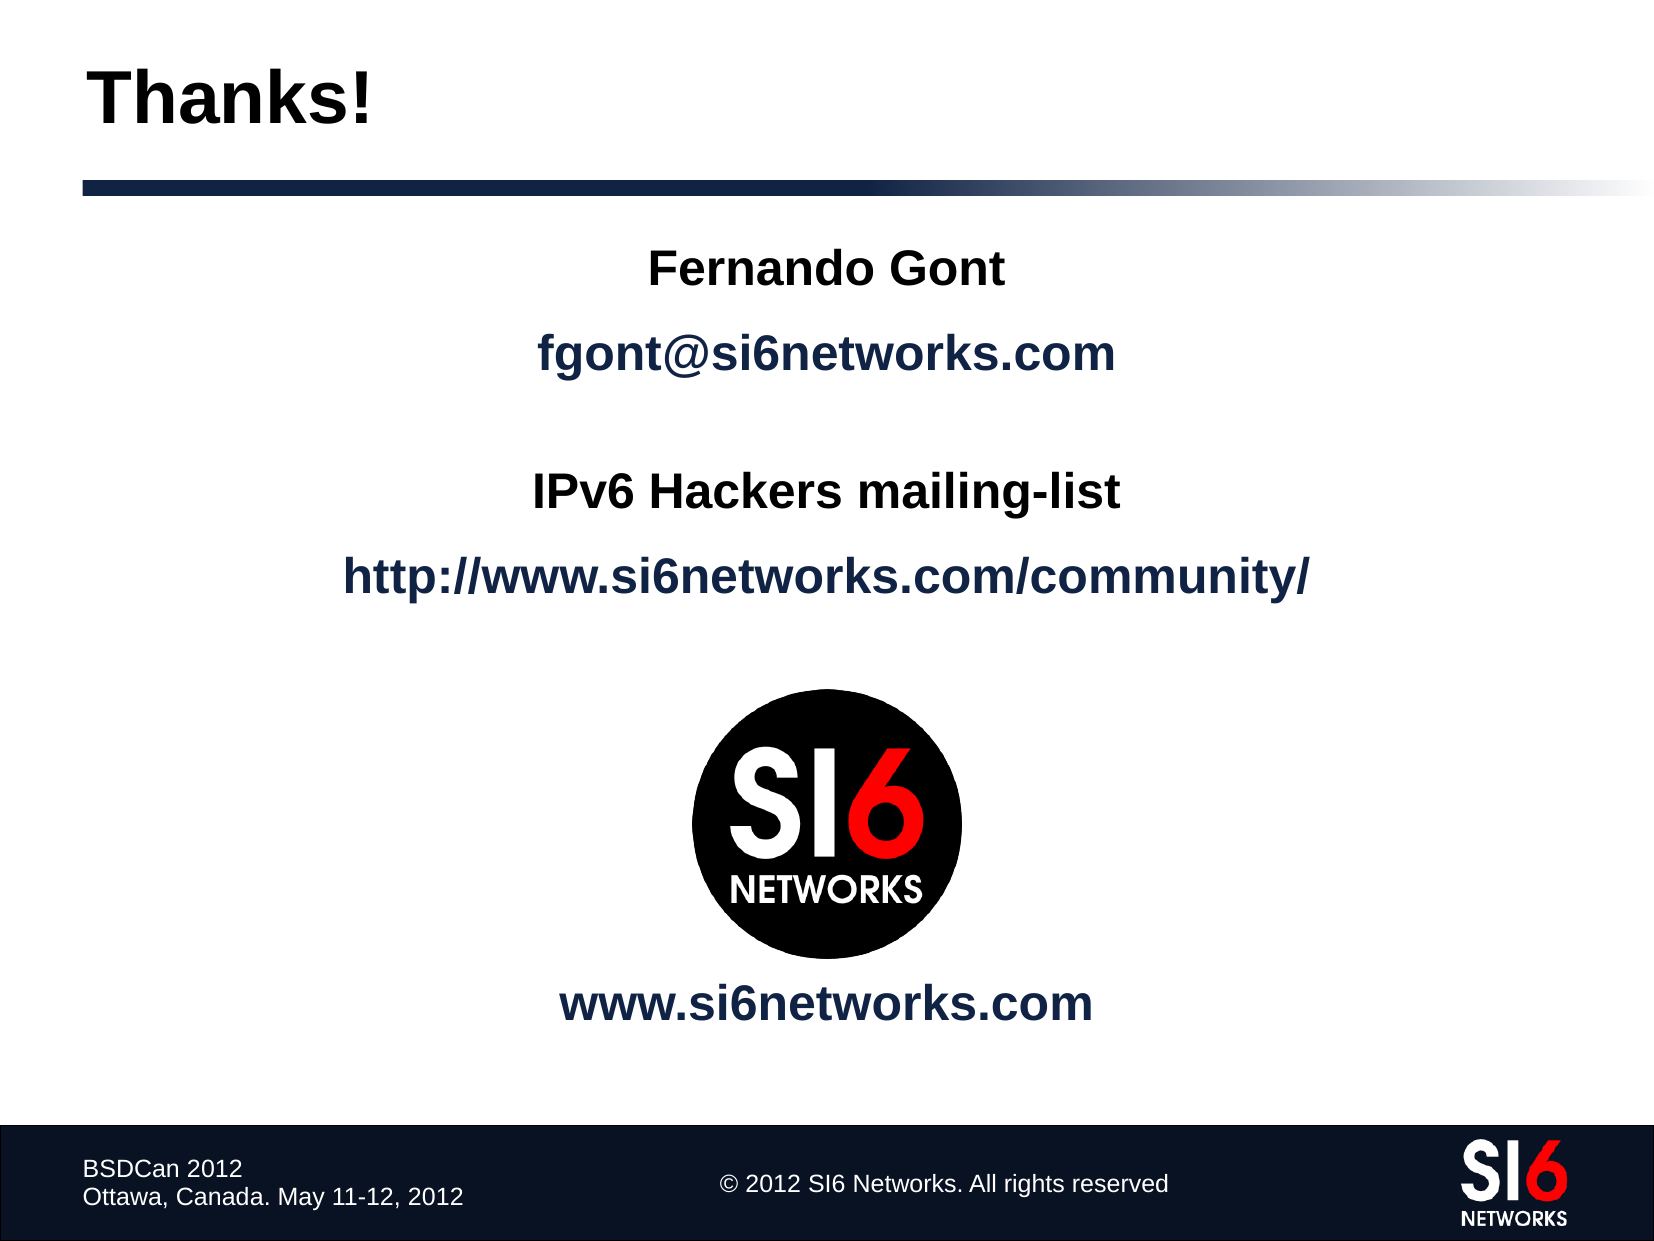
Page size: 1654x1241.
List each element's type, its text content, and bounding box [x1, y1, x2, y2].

title Thanks! [86, 30, 1576, 166]
list Fernando Gont fgont@si6networks.com IPv6 Hackers mailing-list http://www.si6networks.com/community/ www.si6networks.com [82, 240, 1571, 1059]
picture [692, 689, 962, 959]
picture [1461, 1139, 1567, 1226]
